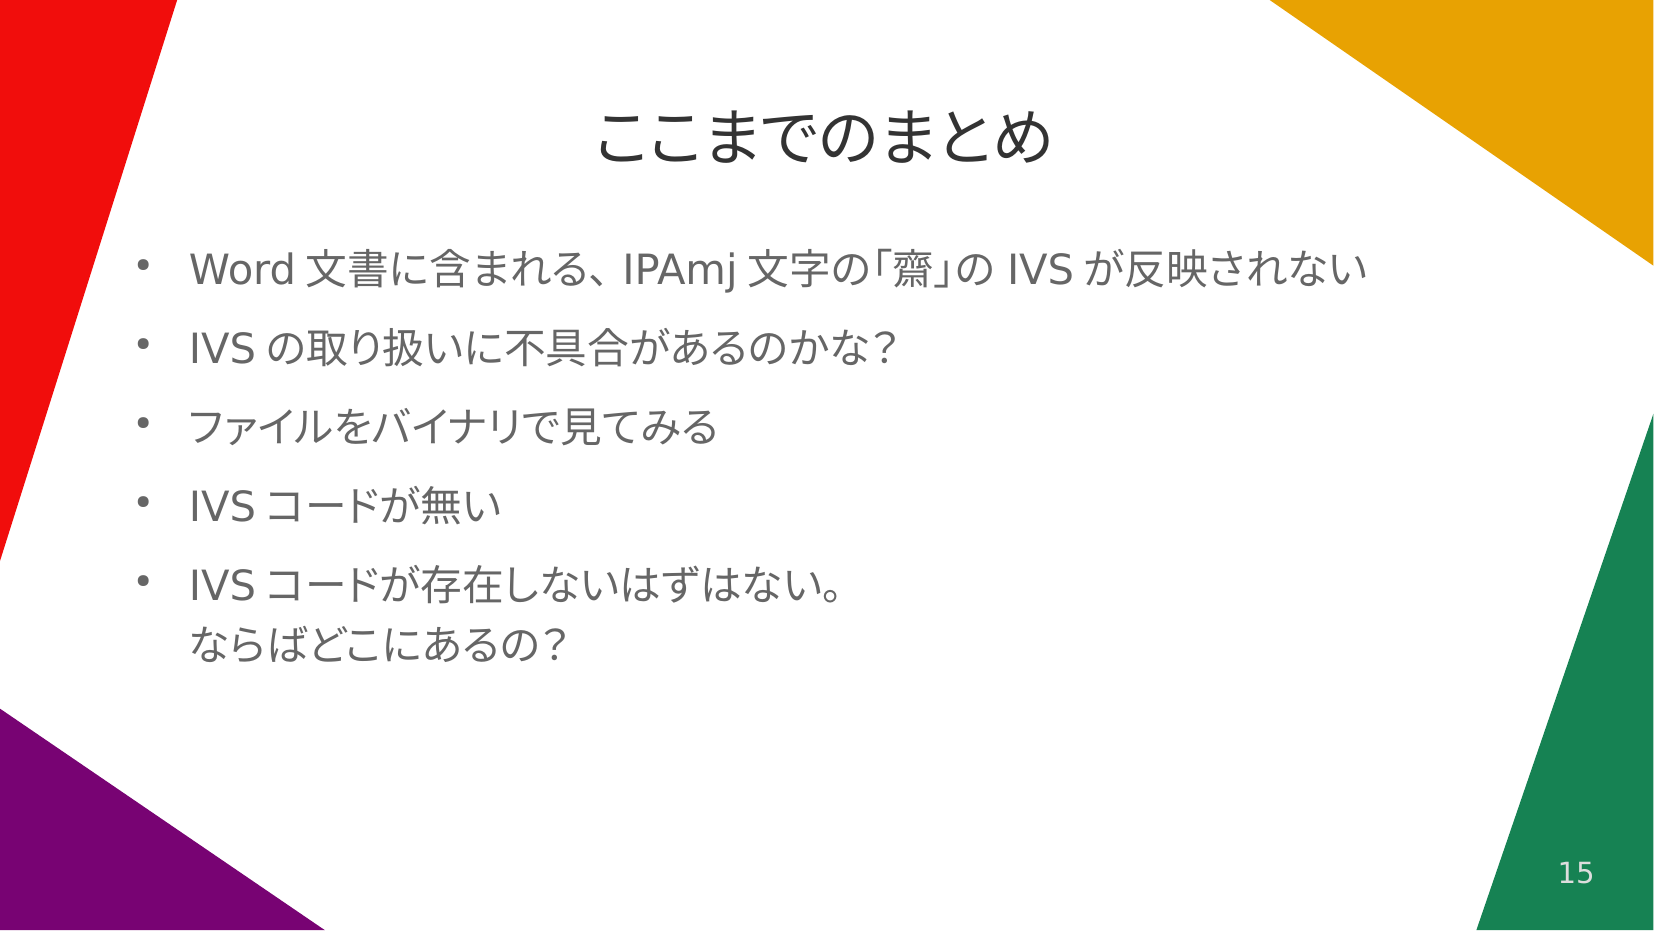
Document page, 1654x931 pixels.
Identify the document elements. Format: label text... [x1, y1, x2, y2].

title ここまでのまとめ [118, 59, 1536, 207]
list Word文書に含まれる、IPAmj文字の「齋」のIVSが反映されない IVSの取り扱いに不具合があるのかな？ ファイルをバイナリで見てみる IVSコードが無い IVSコードが存在しないはずはない。 ならばどこにあるの？ [118, 236, 1536, 827]
